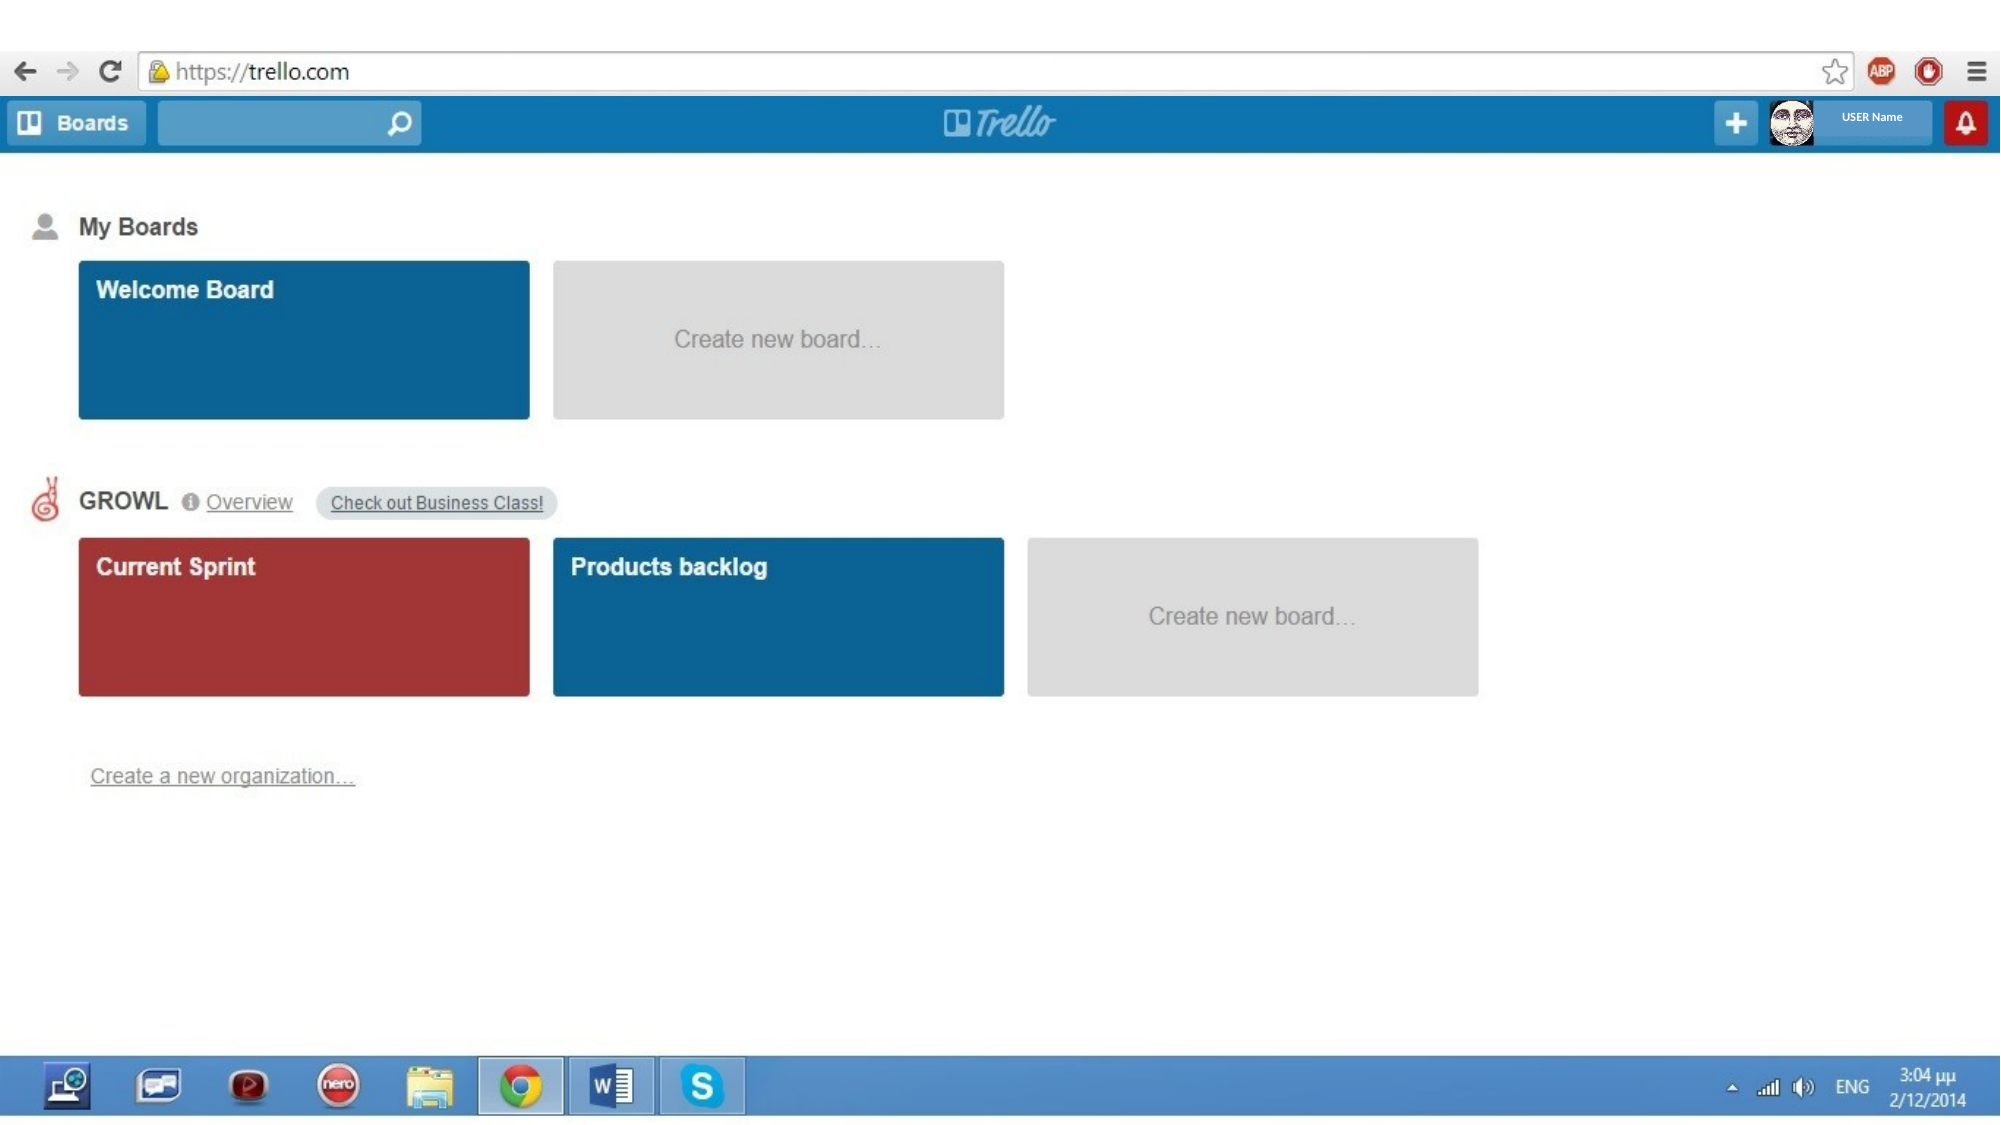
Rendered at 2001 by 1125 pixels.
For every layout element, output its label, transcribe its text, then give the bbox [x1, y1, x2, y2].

picture [0, 51, 2000, 1125]
text_box USER Name [1813, 101, 1932, 137]
